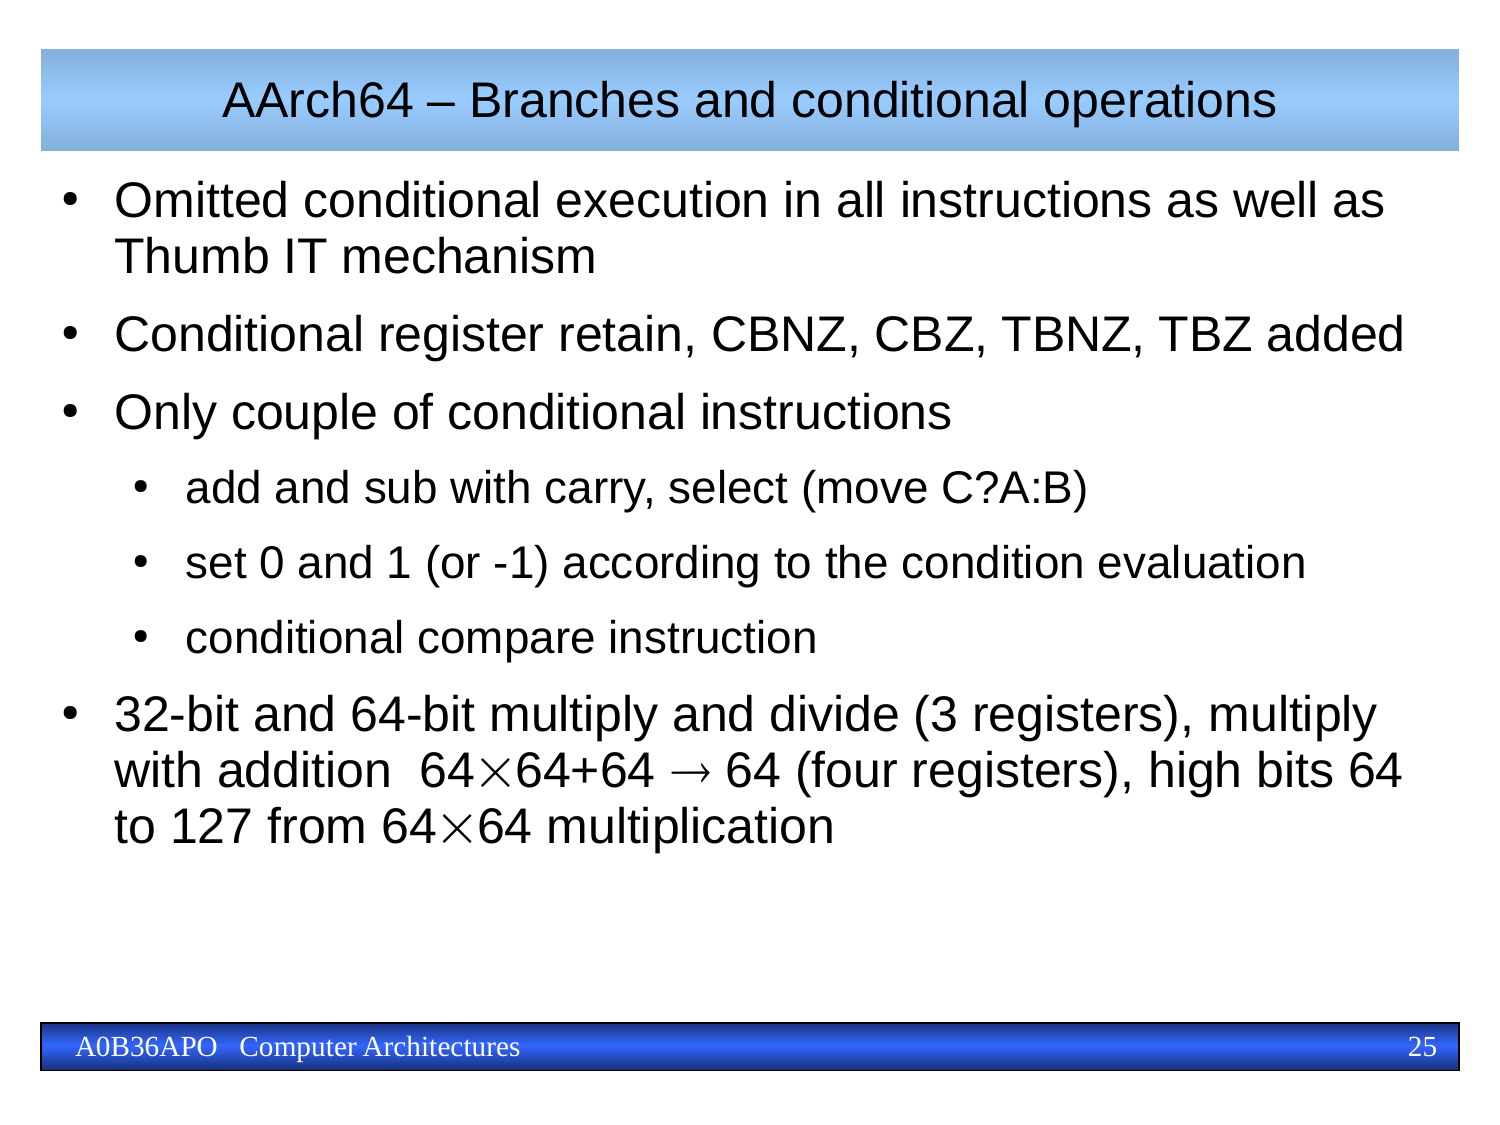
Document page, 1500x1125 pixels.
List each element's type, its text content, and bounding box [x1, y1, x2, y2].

title AArch64 – Branches and conditional operations [41, 49, 1459, 151]
list Omitted conditional execution in all instructions as well as Thumb IT mechanism Conditional register retain, CBNZ, CBZ, TBNZ, TBZ added Only couple of conditional instructions add and sub with carry, select (move C?A:B) set 0 and 1 (or -1) according to the condition evaluation conditional compare instruction 32-bit and 64-bit multiply and divide (3 registers), multiply with addition 64×64+64  64 (four registers), high bits 64 to 127 from 64×64 multiplication [43, 172, 1457, 1013]
